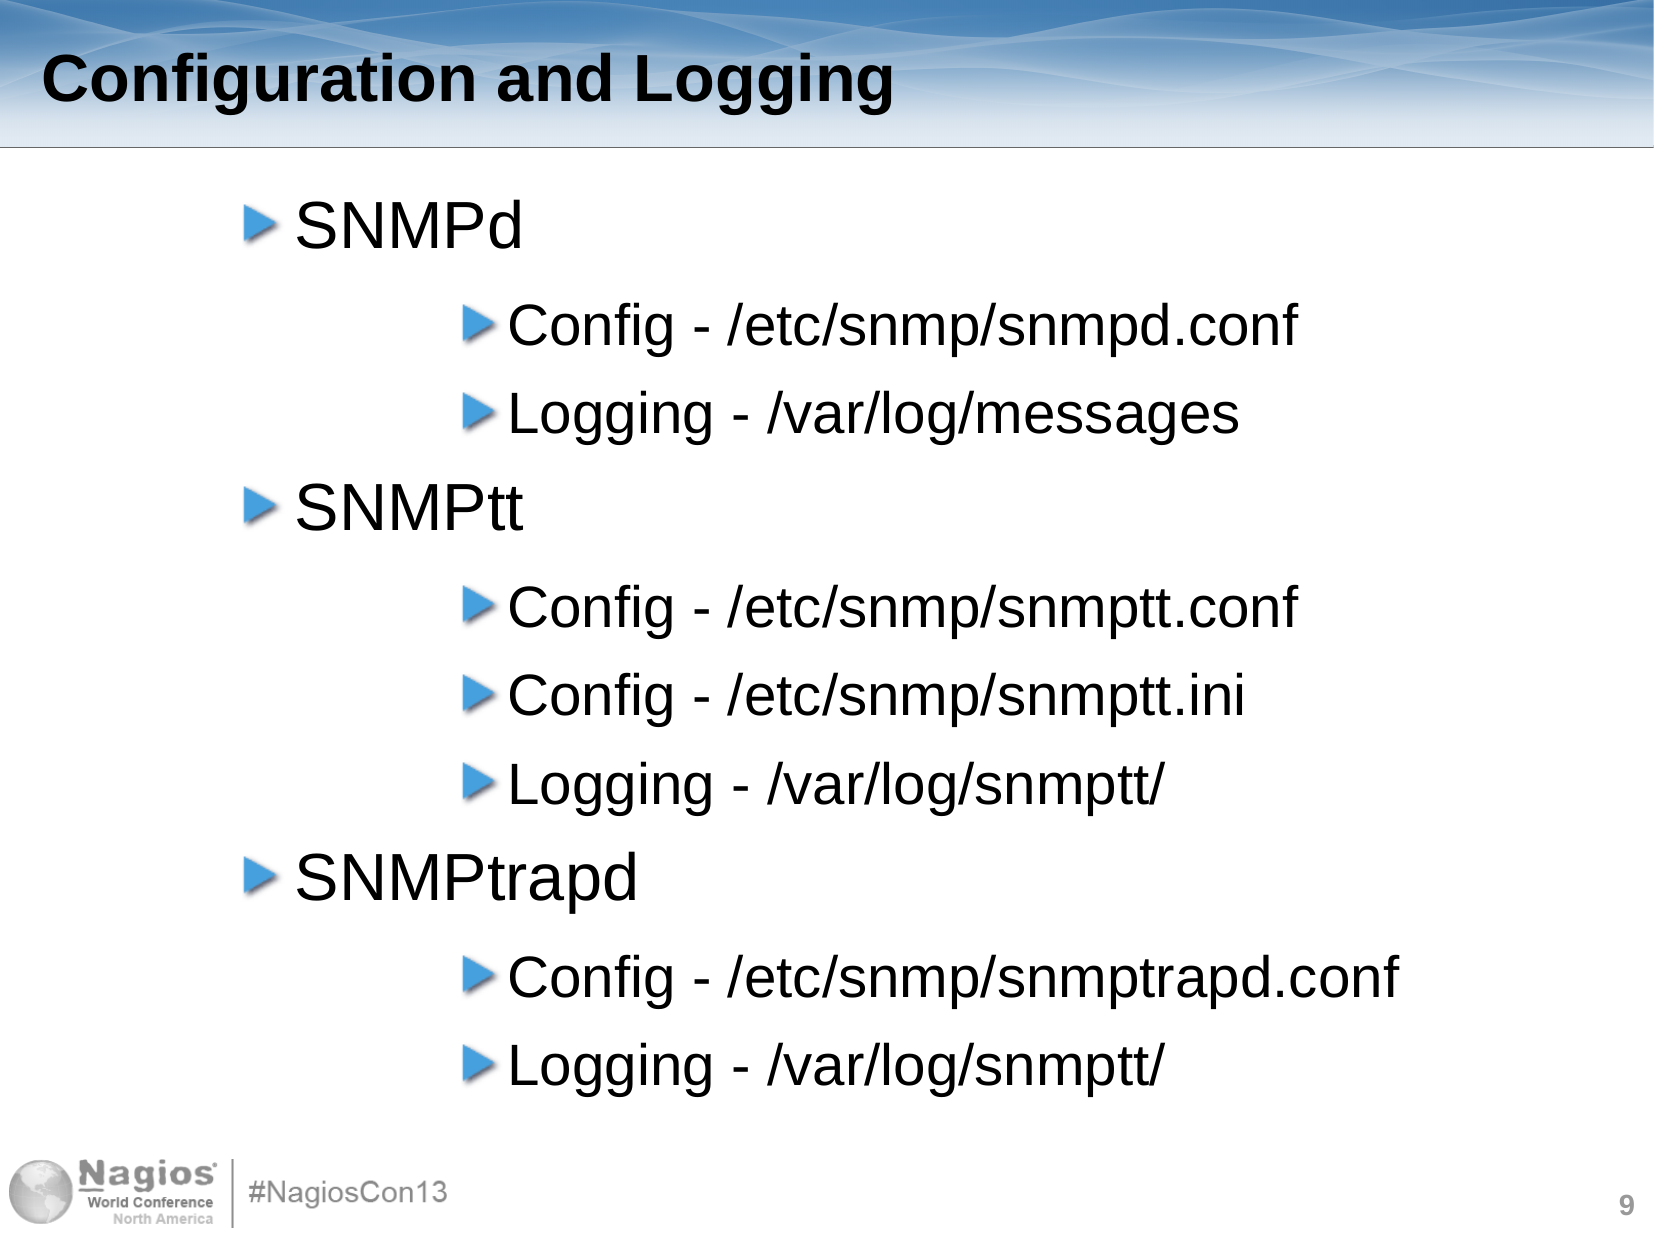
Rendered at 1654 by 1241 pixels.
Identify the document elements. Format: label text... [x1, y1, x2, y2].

list SNMPd Config - /etc/snmp/snmpd.conf Logging - /var/log/messages SNMPtt Config - /etc/snmp/snmptt.conf Config - /etc/snmp/snmptt.ini Logging - /var/log/snmptt/ SNMPtrapd Config - /etc/snmp/snmptrapd.conf Logging - /var/log/snmptt/ [223, 188, 1430, 1097]
picture [0, 0, 1654, 147]
title Configuration and Logging [41, 29, 1248, 127]
picture [9, 1159, 453, 1228]
